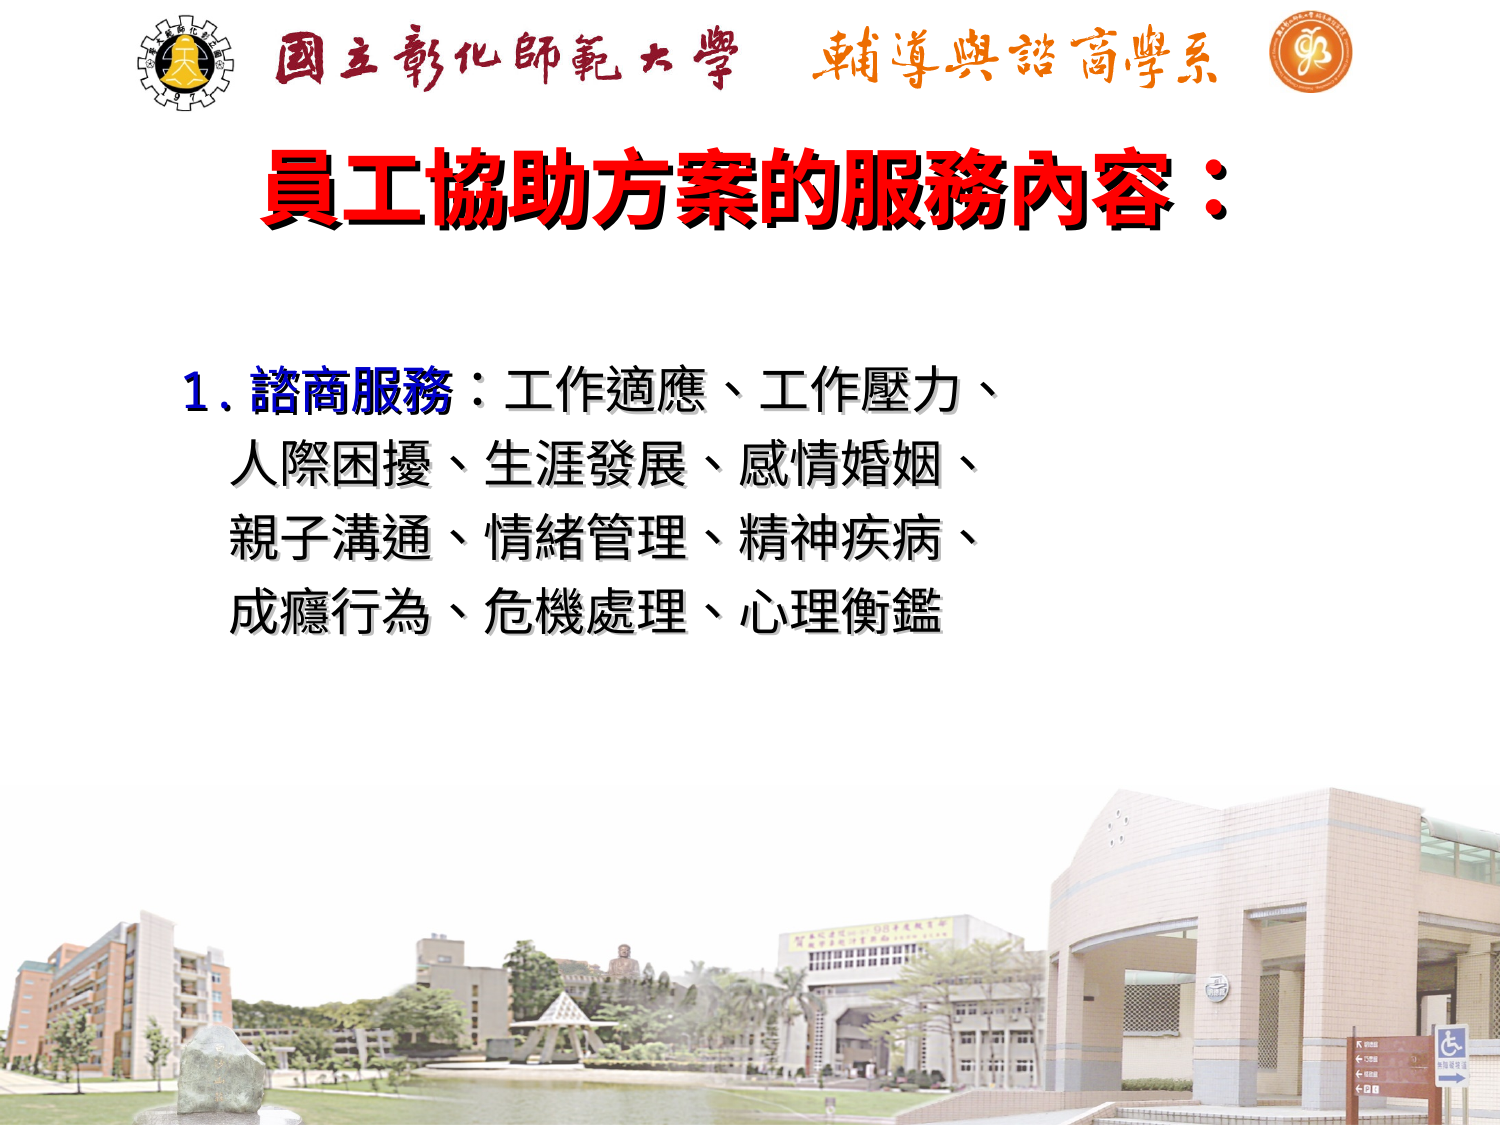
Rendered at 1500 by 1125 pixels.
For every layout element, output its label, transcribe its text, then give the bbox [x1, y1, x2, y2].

title 員工協助方案的服務內容： [242, 113, 1404, 257]
list 1.諮商服務：工作適應、工作壓力、 人際困擾、生涯發展、感情婚姻、 親子溝通、情緒管理、精神疾病、 成癮行為、危機處理、心理衡鑑 [64, 349, 1376, 717]
